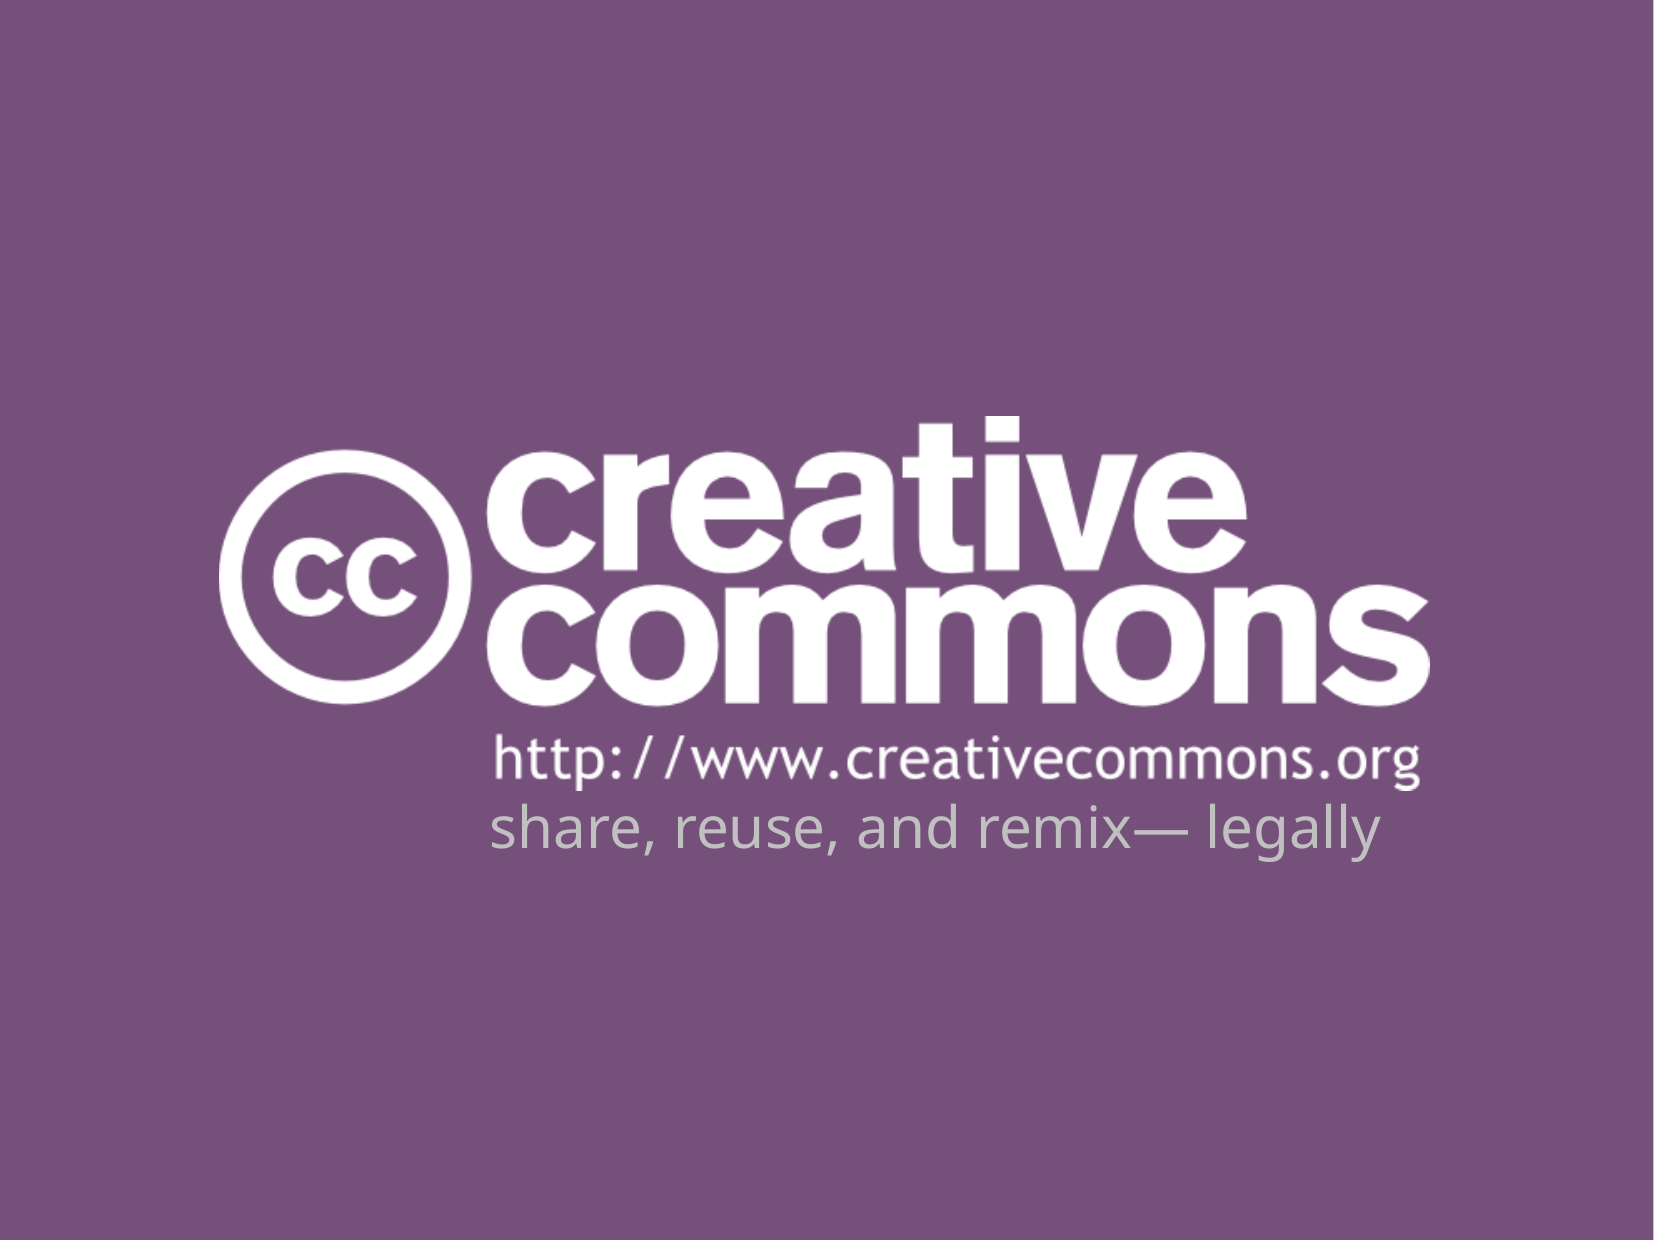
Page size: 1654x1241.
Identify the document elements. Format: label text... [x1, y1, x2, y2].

title share, reuse, and remix— legally [490, 722, 1481, 931]
picture [219, 416, 1430, 791]
